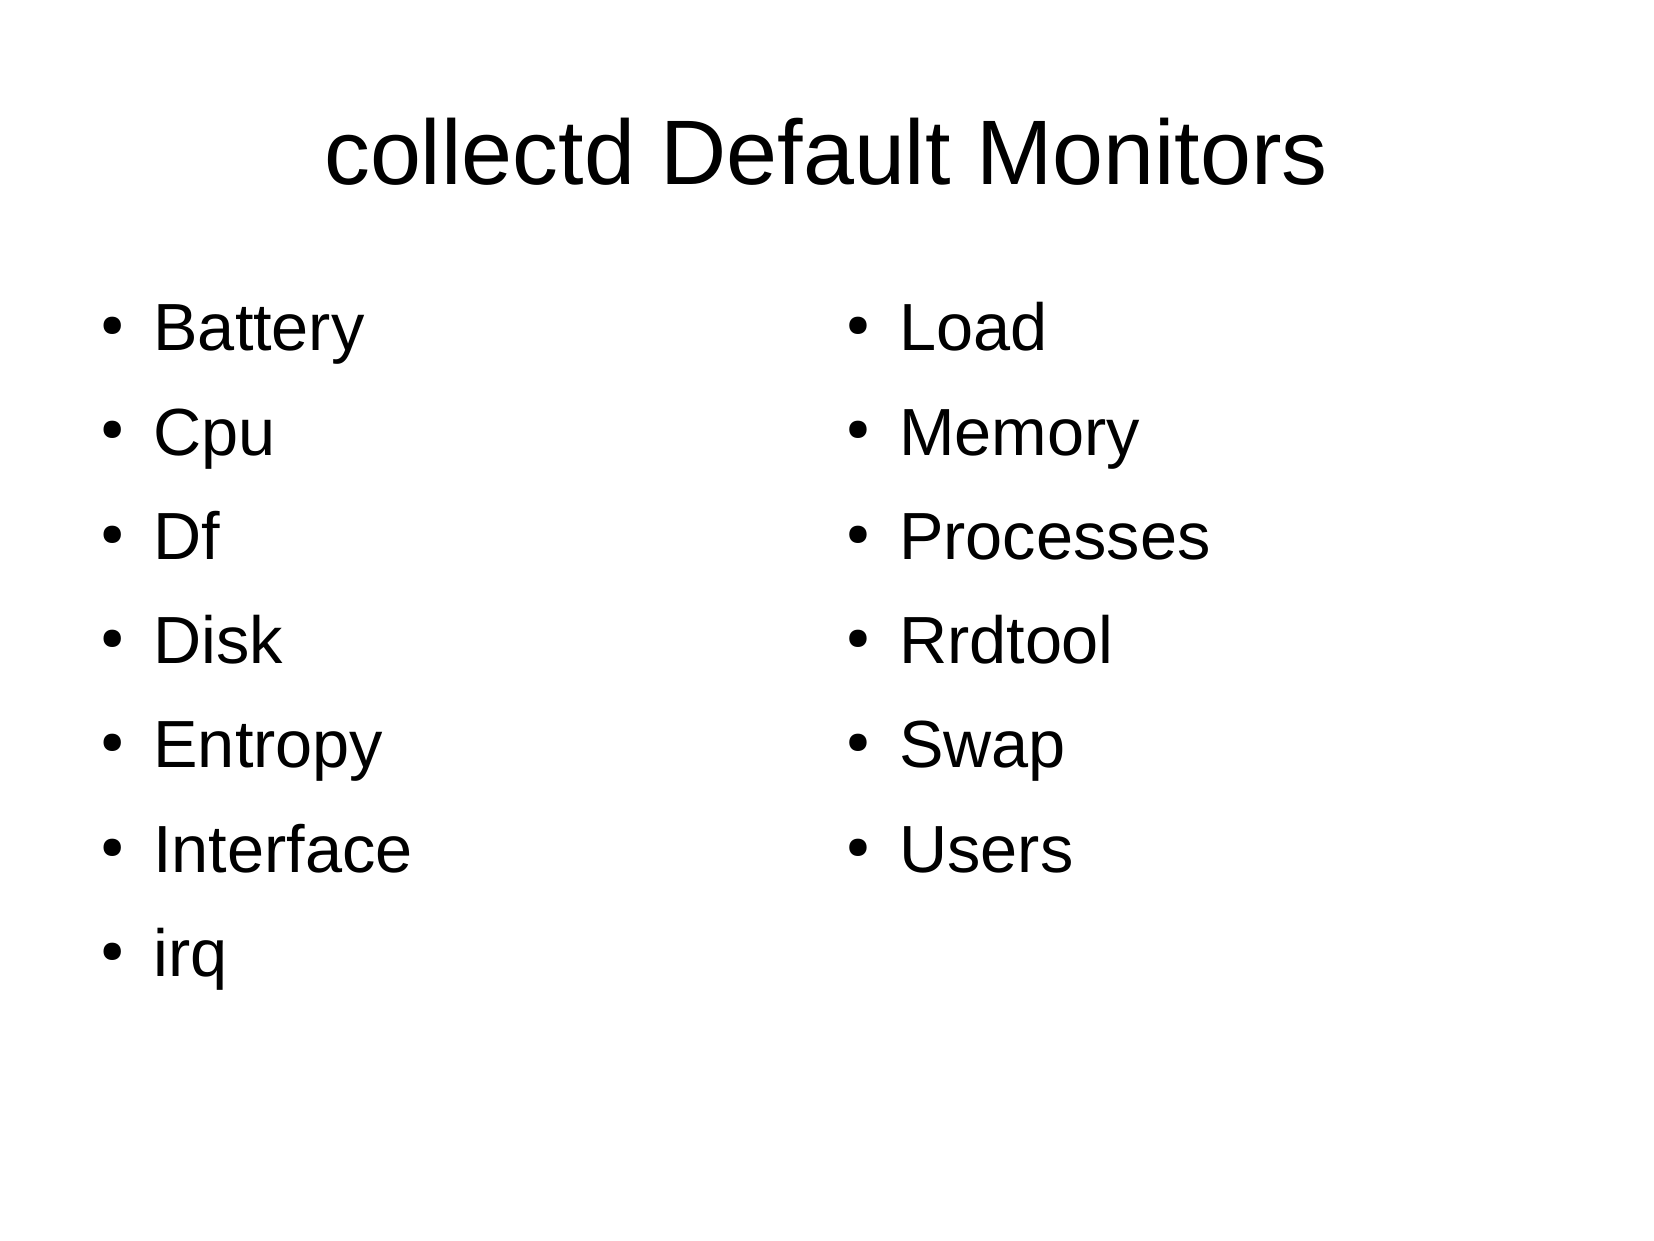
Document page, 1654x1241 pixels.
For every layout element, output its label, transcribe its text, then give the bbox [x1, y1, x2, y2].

list Battery Cpu Df Disk Entropy Interface irq [82, 290, 793, 1010]
title collectd Default Monitors [82, 49, 1571, 257]
list Load Memory Processes Rrdtool Swap Users [828, 290, 1539, 1010]
